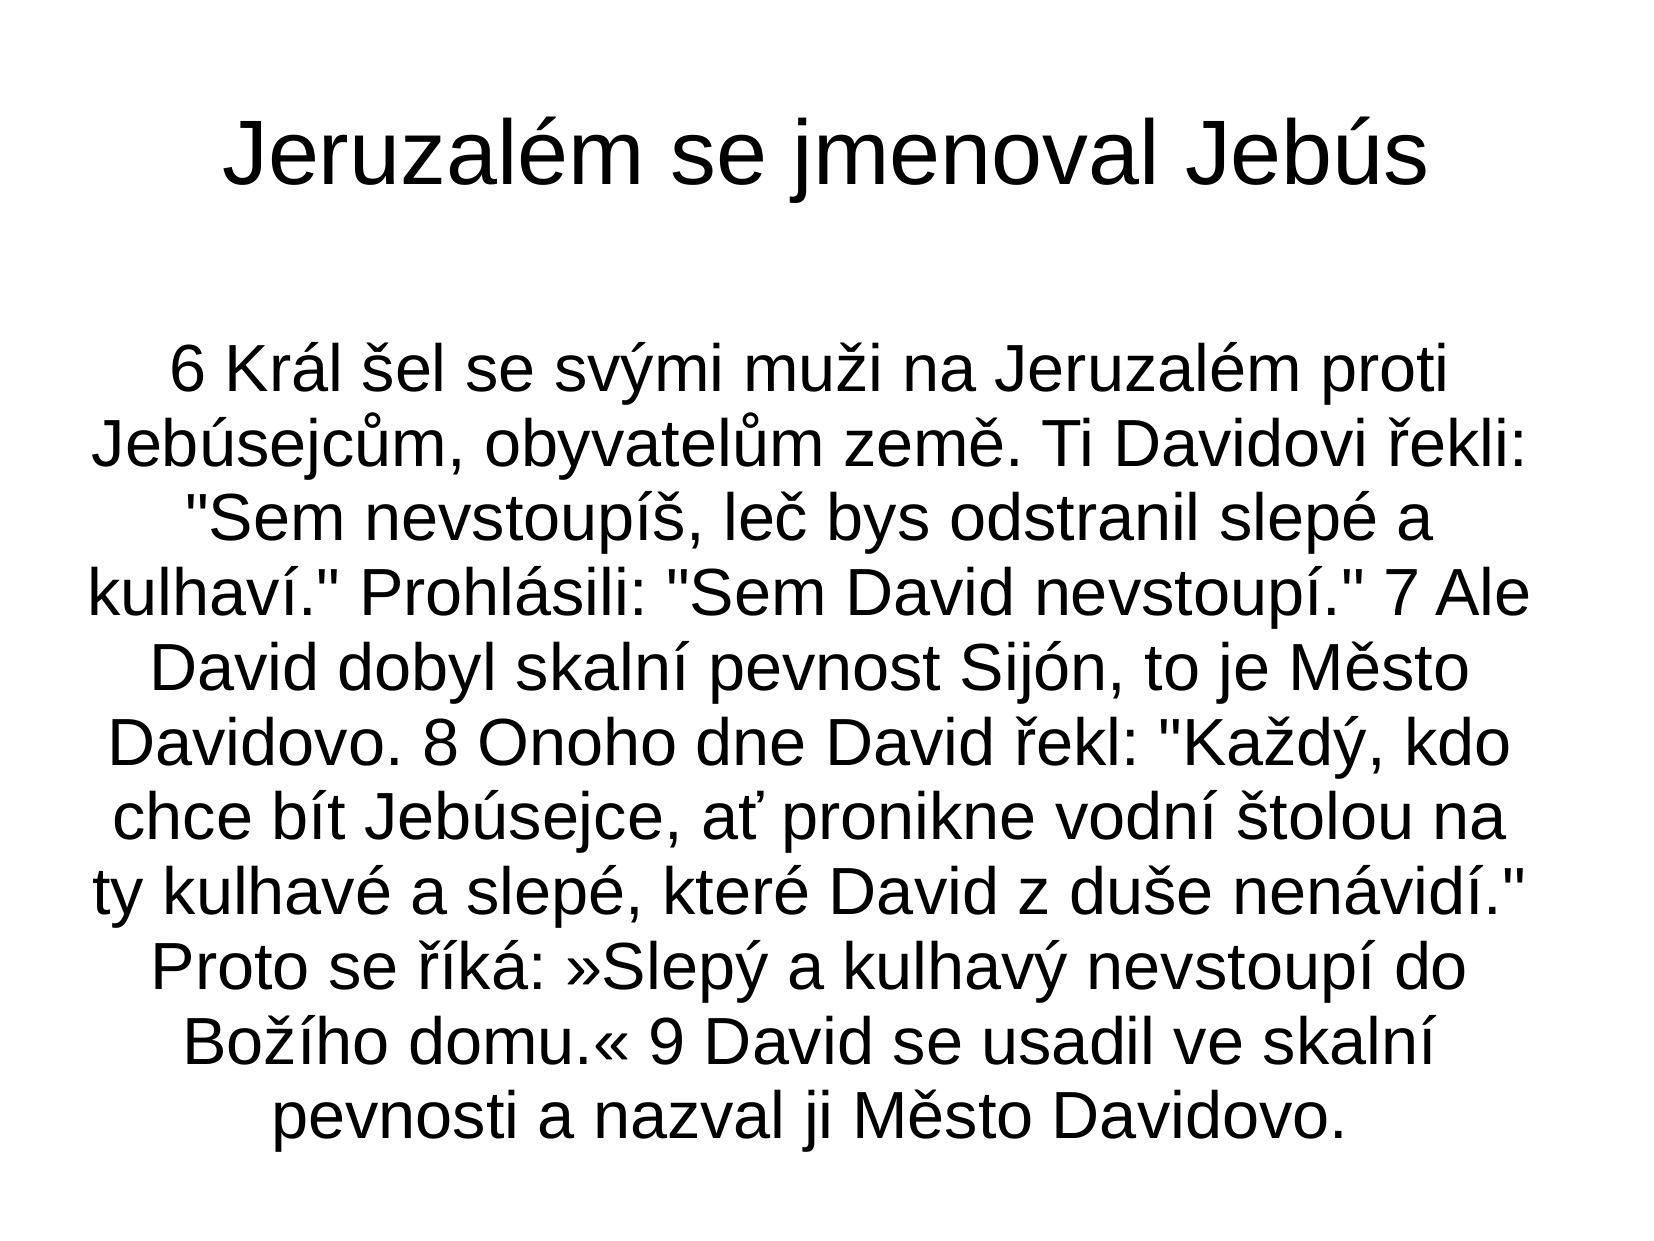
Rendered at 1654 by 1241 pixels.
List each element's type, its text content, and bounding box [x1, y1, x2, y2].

title Jeruzalém se jmenoval Jebús [82, 49, 1571, 257]
subtitle 6 Král šel se svými muži na Jeruzalém proti Jebúsejcům, obyvatelům země. Ti Davidovi řekli: "Sem nevstoupíš, leč bys odstranil slepé a kulhaví." Prohlásili: "Sem David nevstoupí." 7 Ale David dobyl skalní pevnost Sijón, to je Město Davidovo. 8 Onoho dne David řekl: "Každý, kdo chce bít Jebúsejce, ať pronikne vodní štolou na ty kulhavé a slepé, které David z duše nenávidí." Proto se říká: »Slepý a kulhavý nevstoupí do Božího domu.« 9 David se usadil ve skalní pevnosti a nazval ji Město Davidovo. [82, 330, 1538, 1154]
